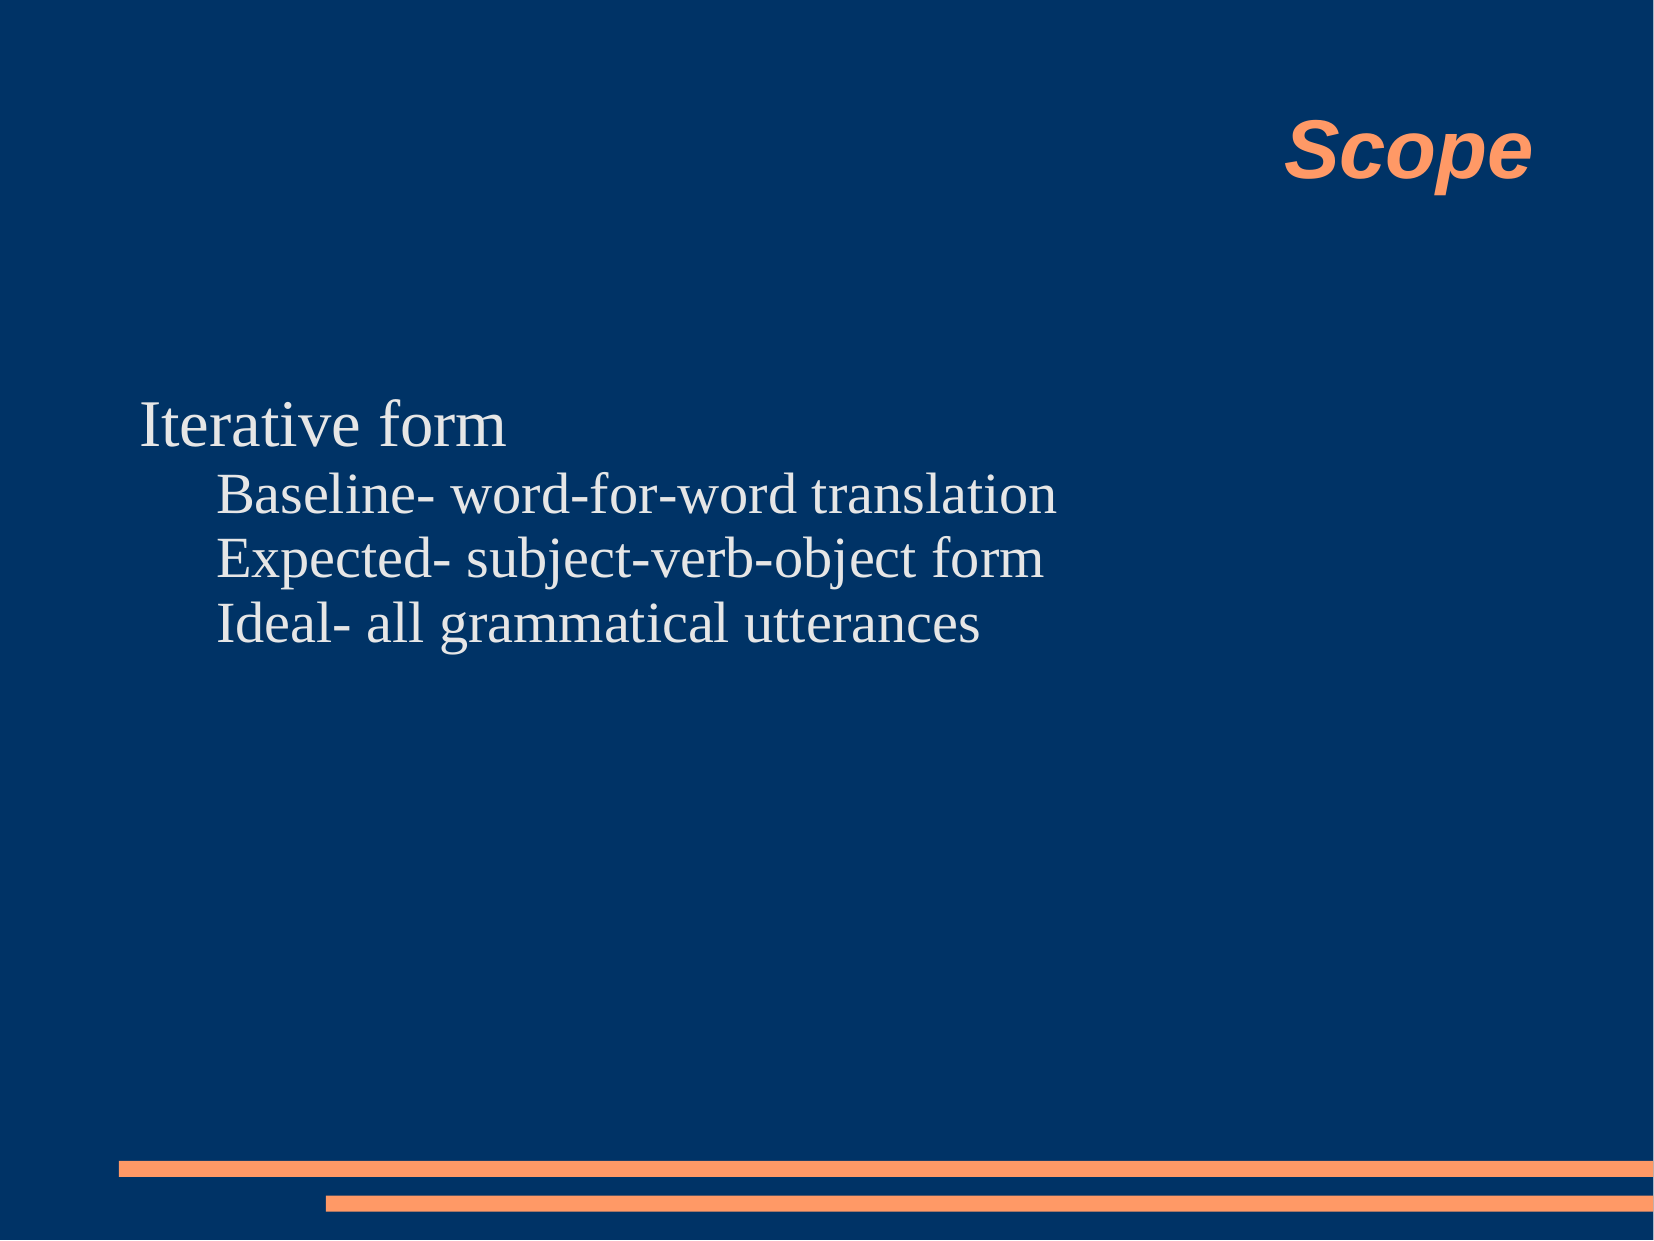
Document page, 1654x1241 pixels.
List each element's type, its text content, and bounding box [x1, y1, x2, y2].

title Scope [121, 46, 1534, 254]
list Iterative form Baseline- word-for-word translation Expected- subject-verb-object form Ideal- all grammatical utterances [121, 386, 1561, 928]
